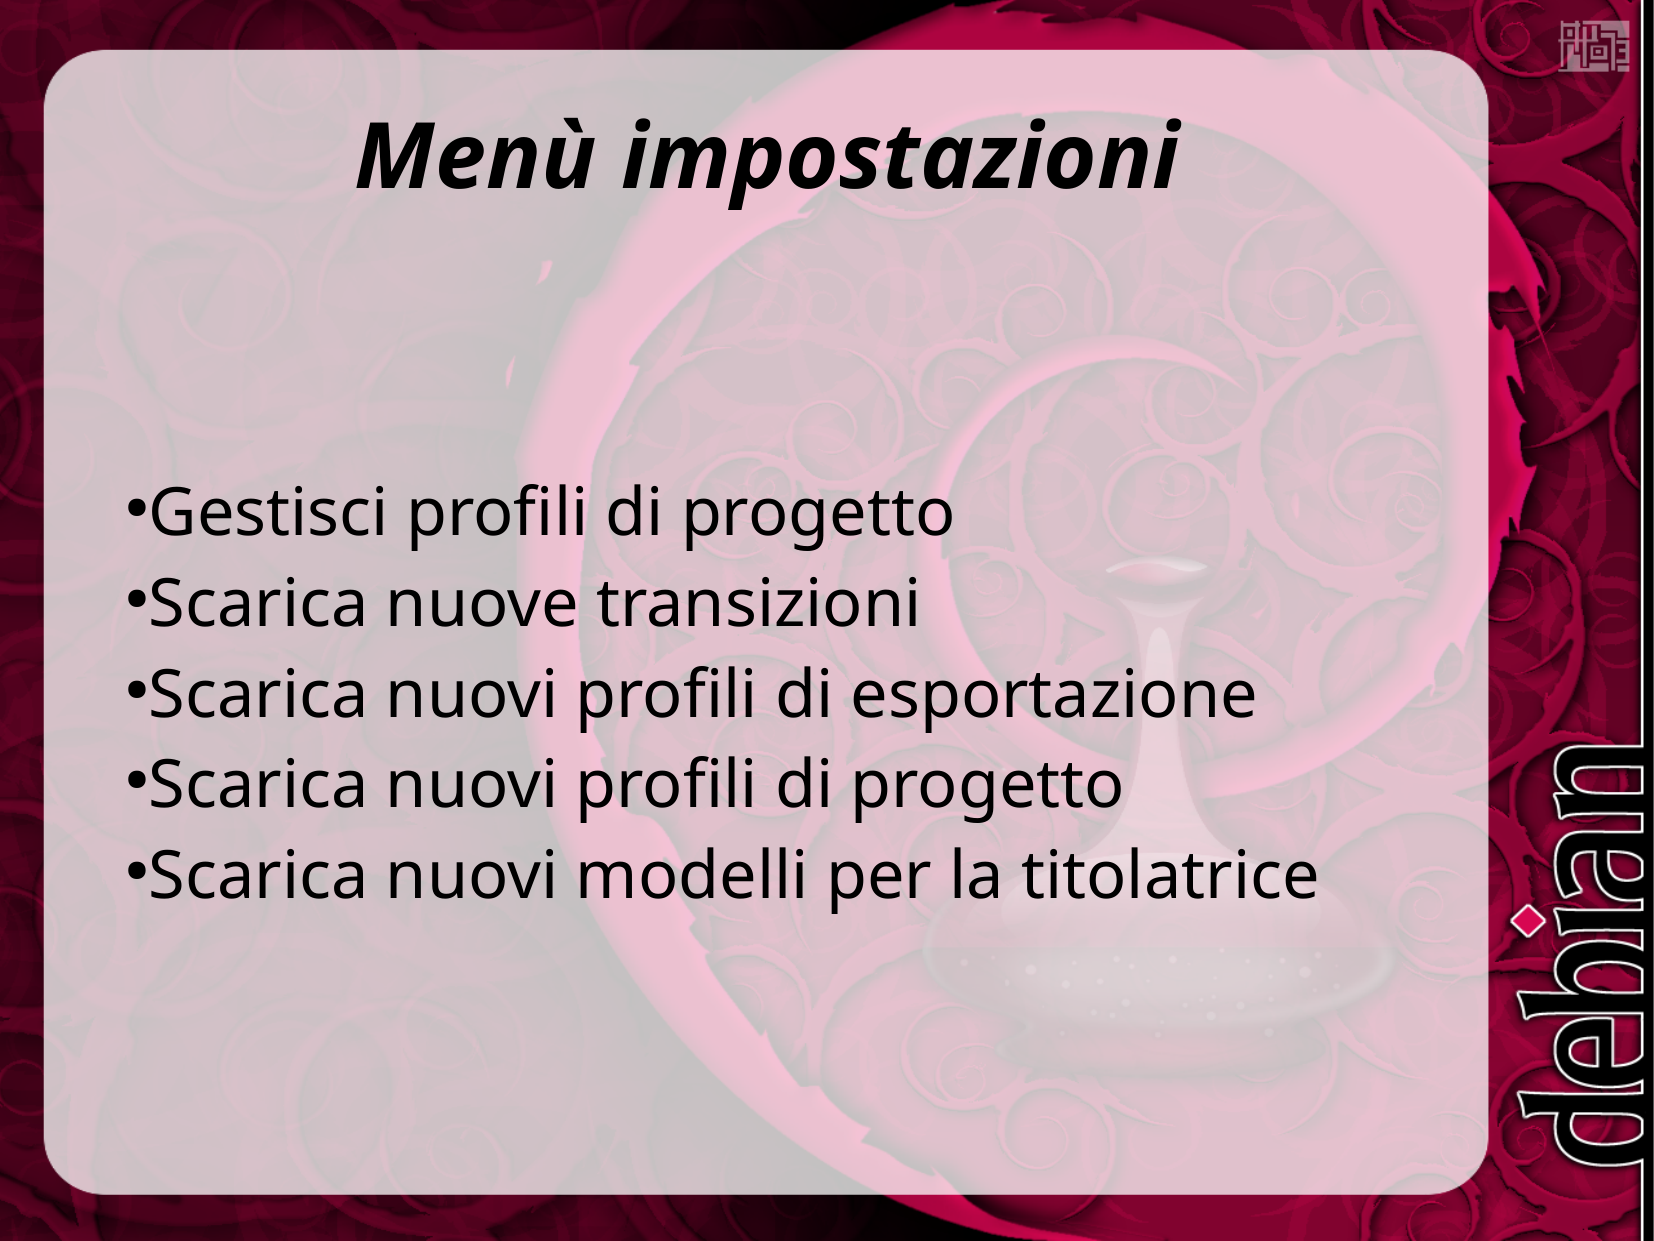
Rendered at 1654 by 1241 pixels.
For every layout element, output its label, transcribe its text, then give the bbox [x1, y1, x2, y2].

picture [0, 0, 1654, 1241]
title Menù impostazioni [59, 49, 1477, 257]
subtitle Gestisci profili di progetto Scarica nuove transizioni Scarica nuovi profili di esportazione Scarica nuovi profili di progetto Scarica nuovi modelli per la titolatrice [124, 289, 1543, 1094]
